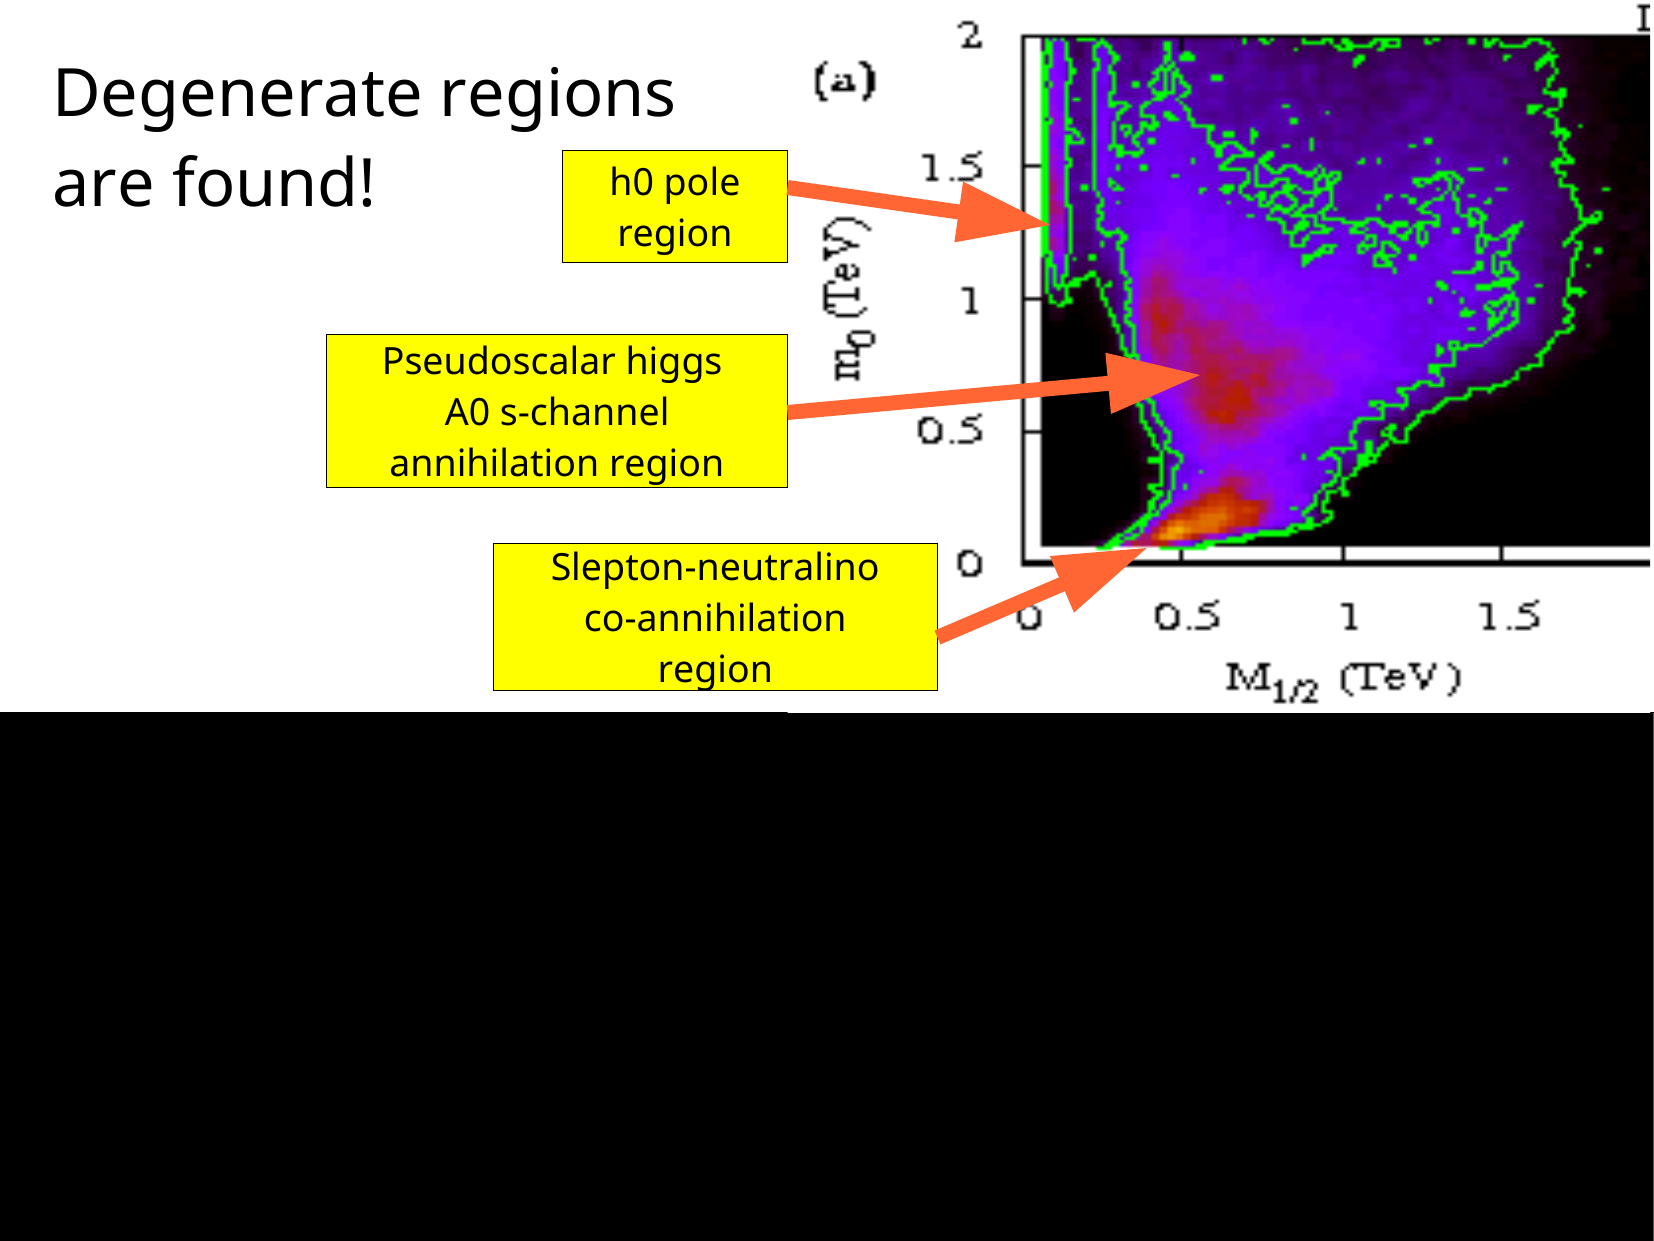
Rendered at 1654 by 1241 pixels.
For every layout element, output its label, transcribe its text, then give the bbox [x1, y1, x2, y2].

text_box Degenerate regions are found! [37, 37, 751, 263]
text_box Slepton-neutralino co-annihilation region [493, 543, 938, 691]
picture [787, 0, 1651, 713]
text_box h0 pole region [562, 150, 788, 263]
text_box Pseudoscalar higgs A0 s-channel annihilation region [326, 334, 788, 488]
